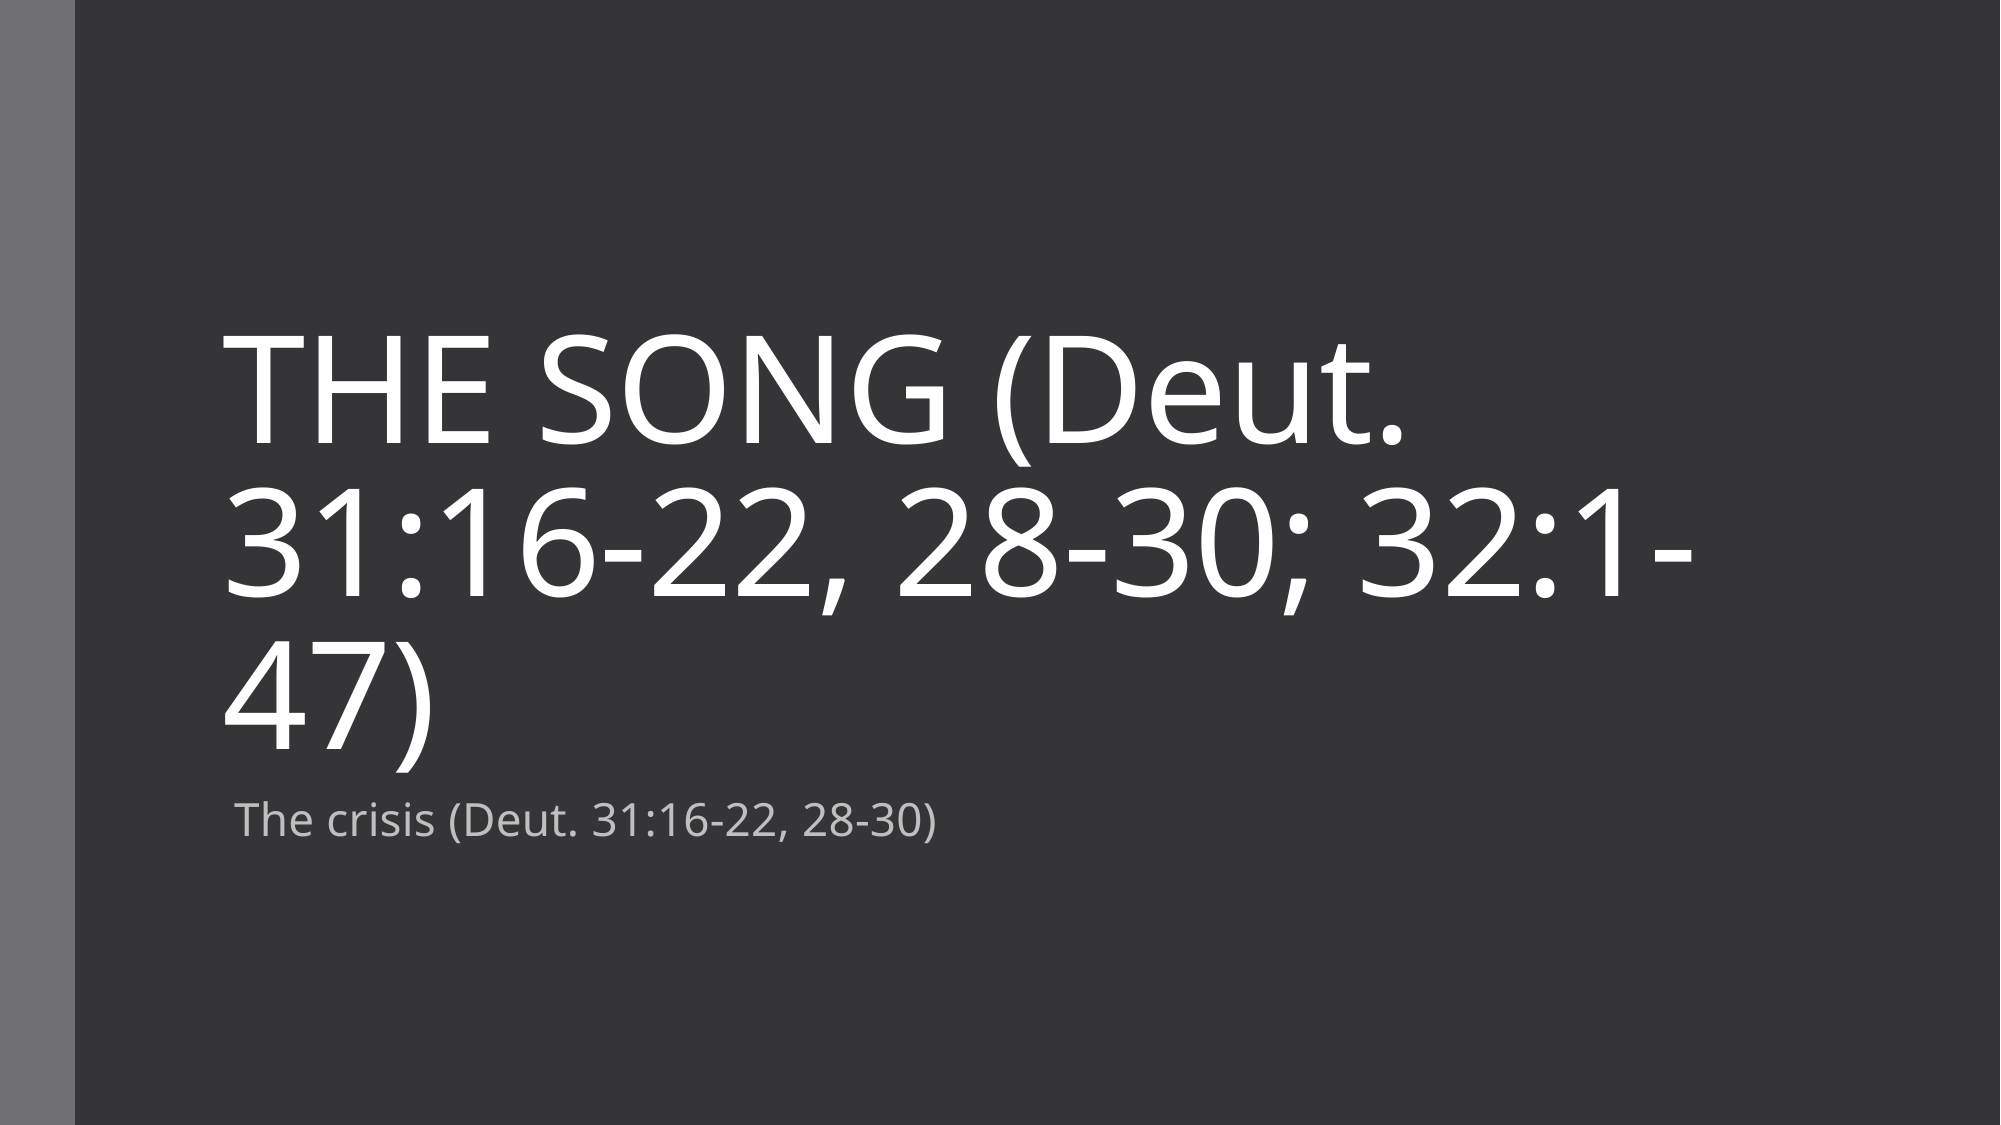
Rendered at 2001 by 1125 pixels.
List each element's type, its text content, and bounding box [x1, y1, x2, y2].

title THE SONG (Deut. 31:16-22, 28-30; 32:1-47) [206, 124, 1752, 787]
subtitle The crisis (Deut. 31:16-22, 28-30) [206, 787, 1752, 1066]
